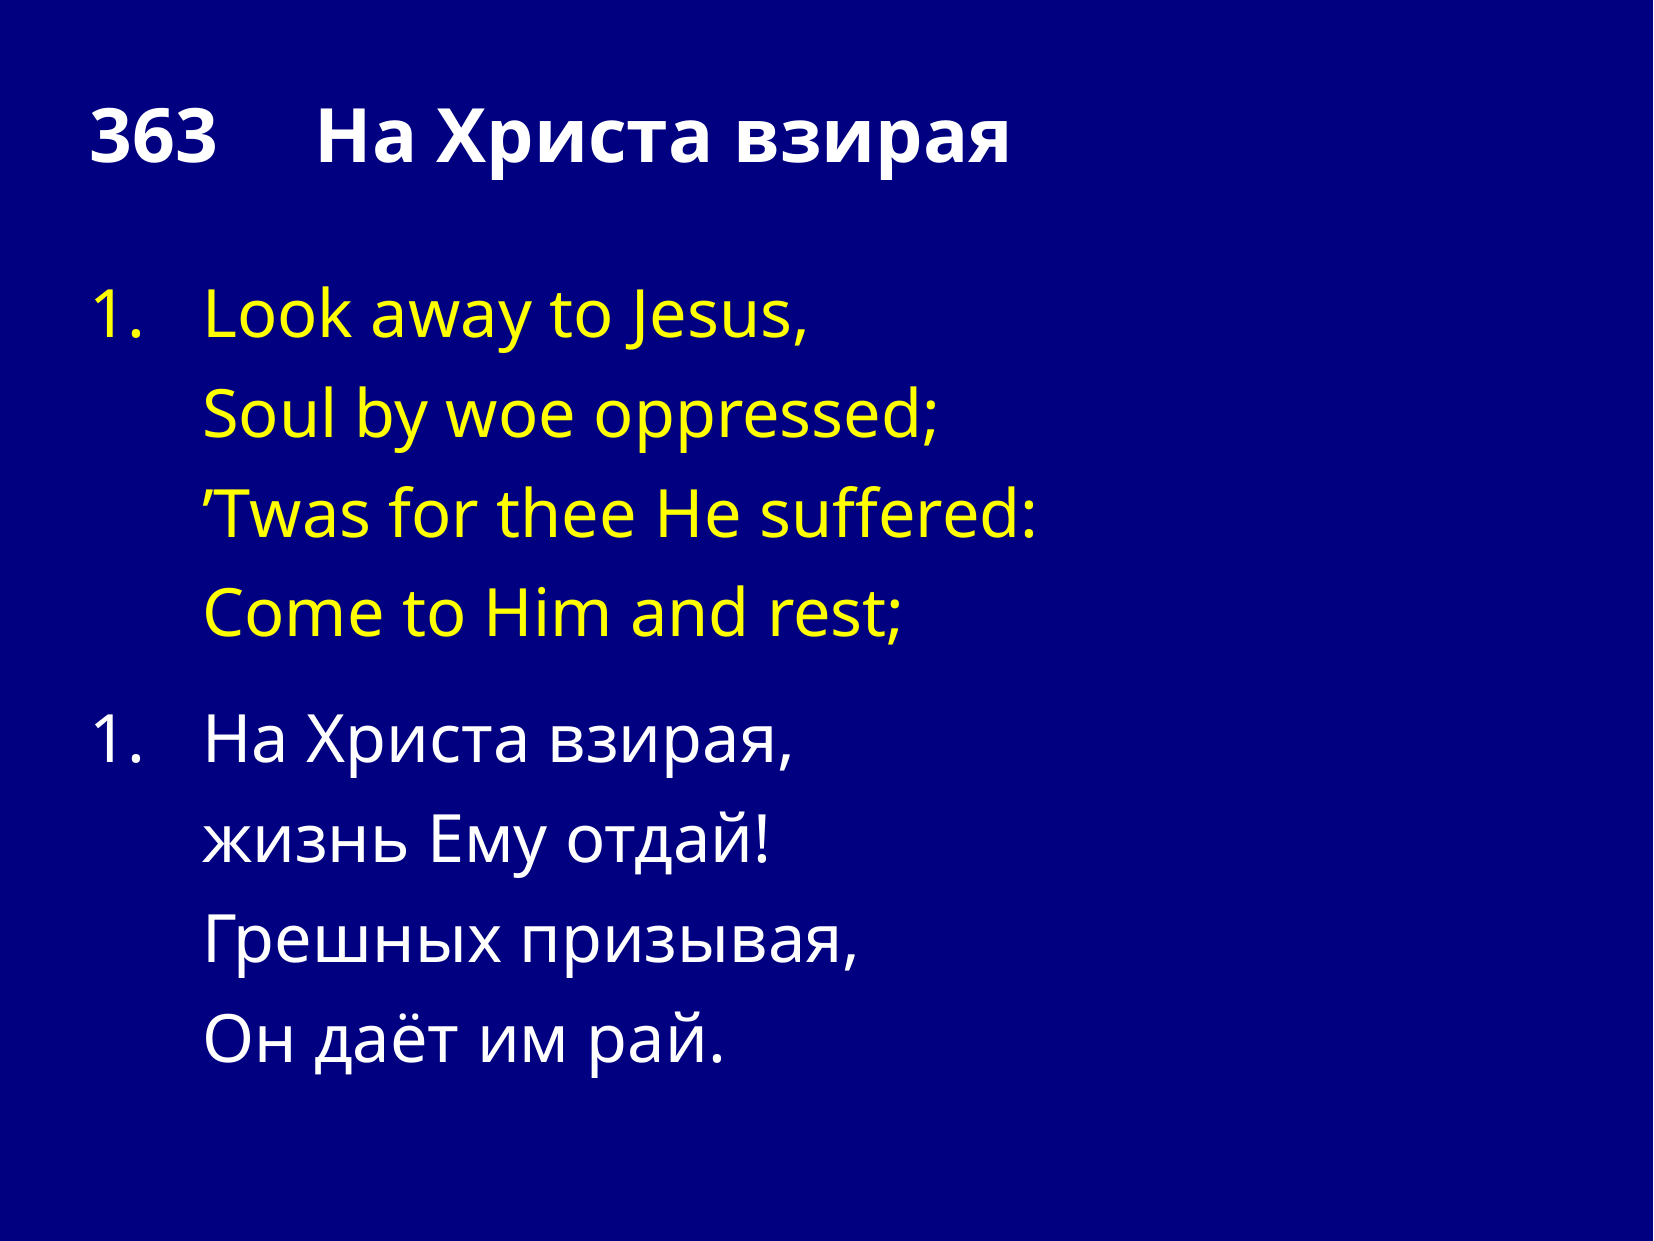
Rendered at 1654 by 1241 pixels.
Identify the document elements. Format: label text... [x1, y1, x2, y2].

text_box 363 На Христа взирая [75, 75, 1576, 188]
text_box 1. На Христа взирая, жизнь Ему отдай! Грешных призывая, Он даёт им рай. [75, 675, 1576, 1163]
text_box 1. Look away to Jesus, Soul by woe oppressed; ’Twas for thee He suffered: Come to Him and rest; [75, 150, 1653, 638]
